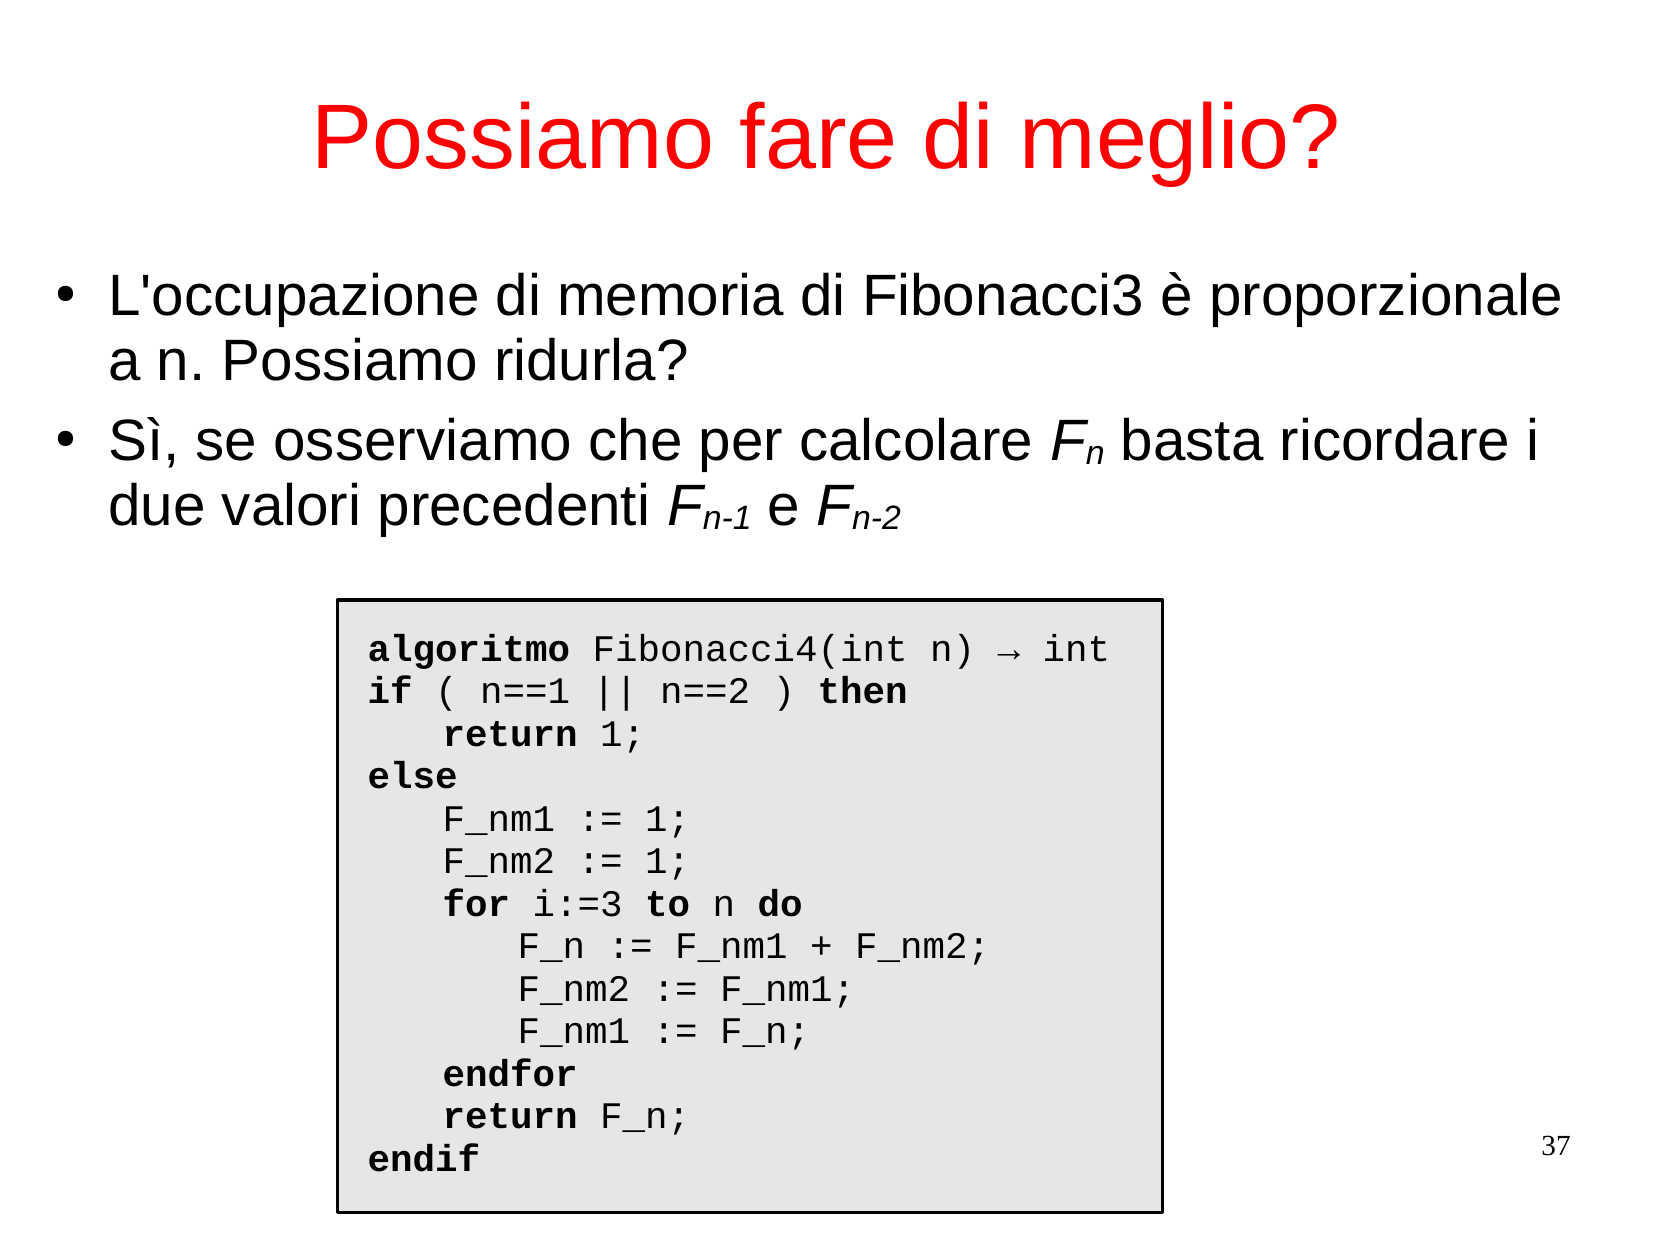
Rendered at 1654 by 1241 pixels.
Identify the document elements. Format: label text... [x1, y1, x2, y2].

list L'occupazione di memoria di Fibonacci3 è proporzionale a n. Possiamo ridurla? Sì, se osserviamo che per calcolare Fn basta ricordare i due valori precedenti Fn-1 e Fn-2 [37, 262, 1613, 1109]
text_box algoritmo Fibonacci4(int n) → int if ( n==1 || n==2 ) then return 1; else F_nm1 := 1; F_nm2 := 1; for i:=3 to n do F_n := F_nm1 + F_nm2; F_nm2 := F_nm1; F_nm1 := F_n; endfor return F_n; endif [337, 600, 1163, 1213]
title Possiamo fare di meglio? [82, 49, 1571, 226]
